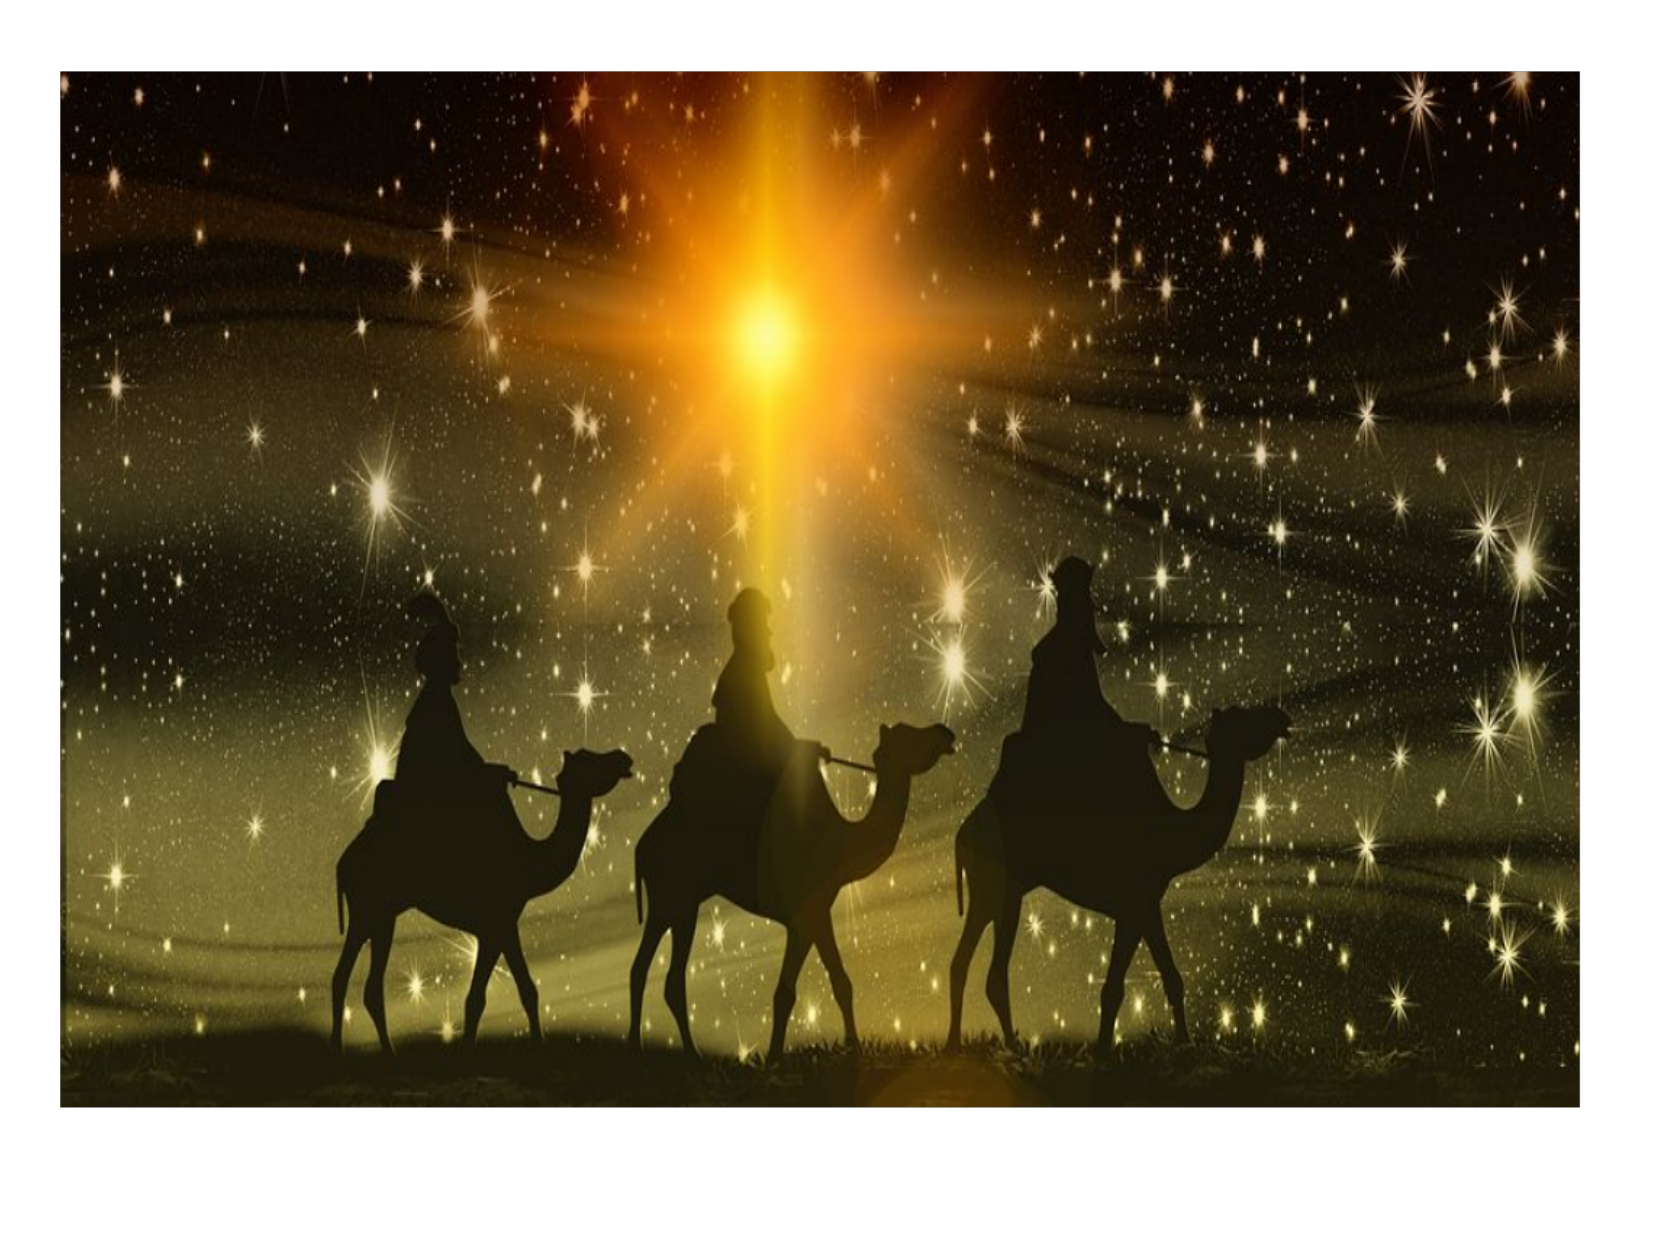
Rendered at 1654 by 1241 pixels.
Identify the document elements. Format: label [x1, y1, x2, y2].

picture [59, 70, 1583, 1111]
